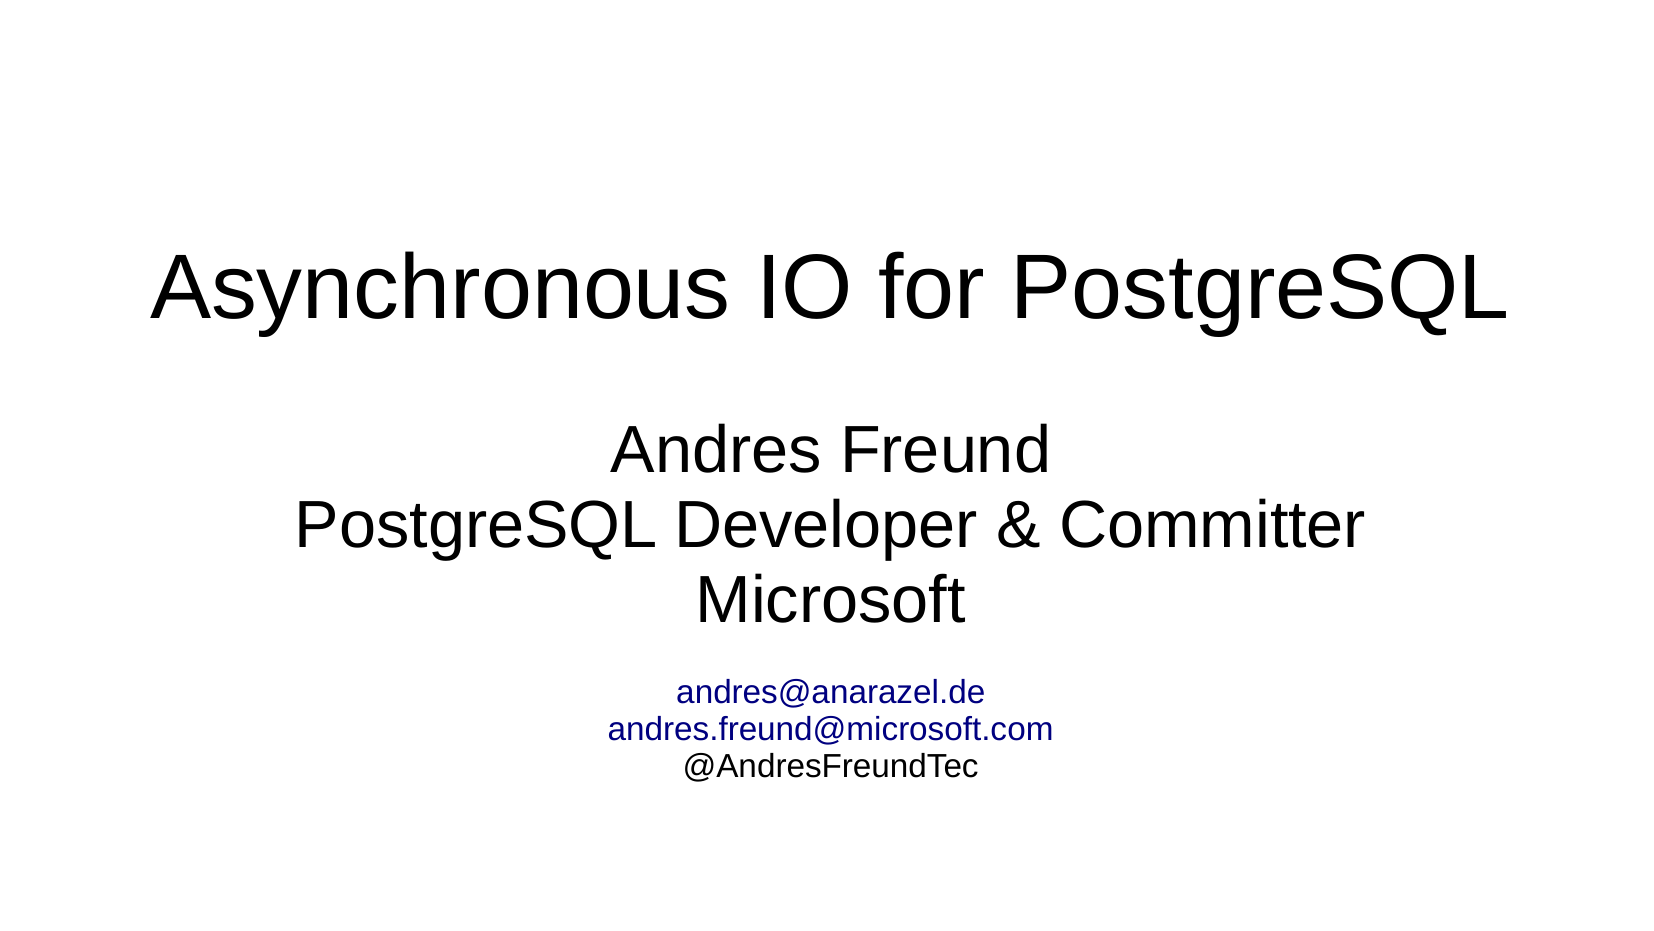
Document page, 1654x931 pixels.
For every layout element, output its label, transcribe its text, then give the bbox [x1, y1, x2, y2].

subtitle Asynchronous IO for PostgreSQL Andres Freund PostgreSQL Developer & Committer Microsoft andres@anarazel.de andres.freund@microsoft.com @AndresFreundTec [86, 150, 1576, 871]
